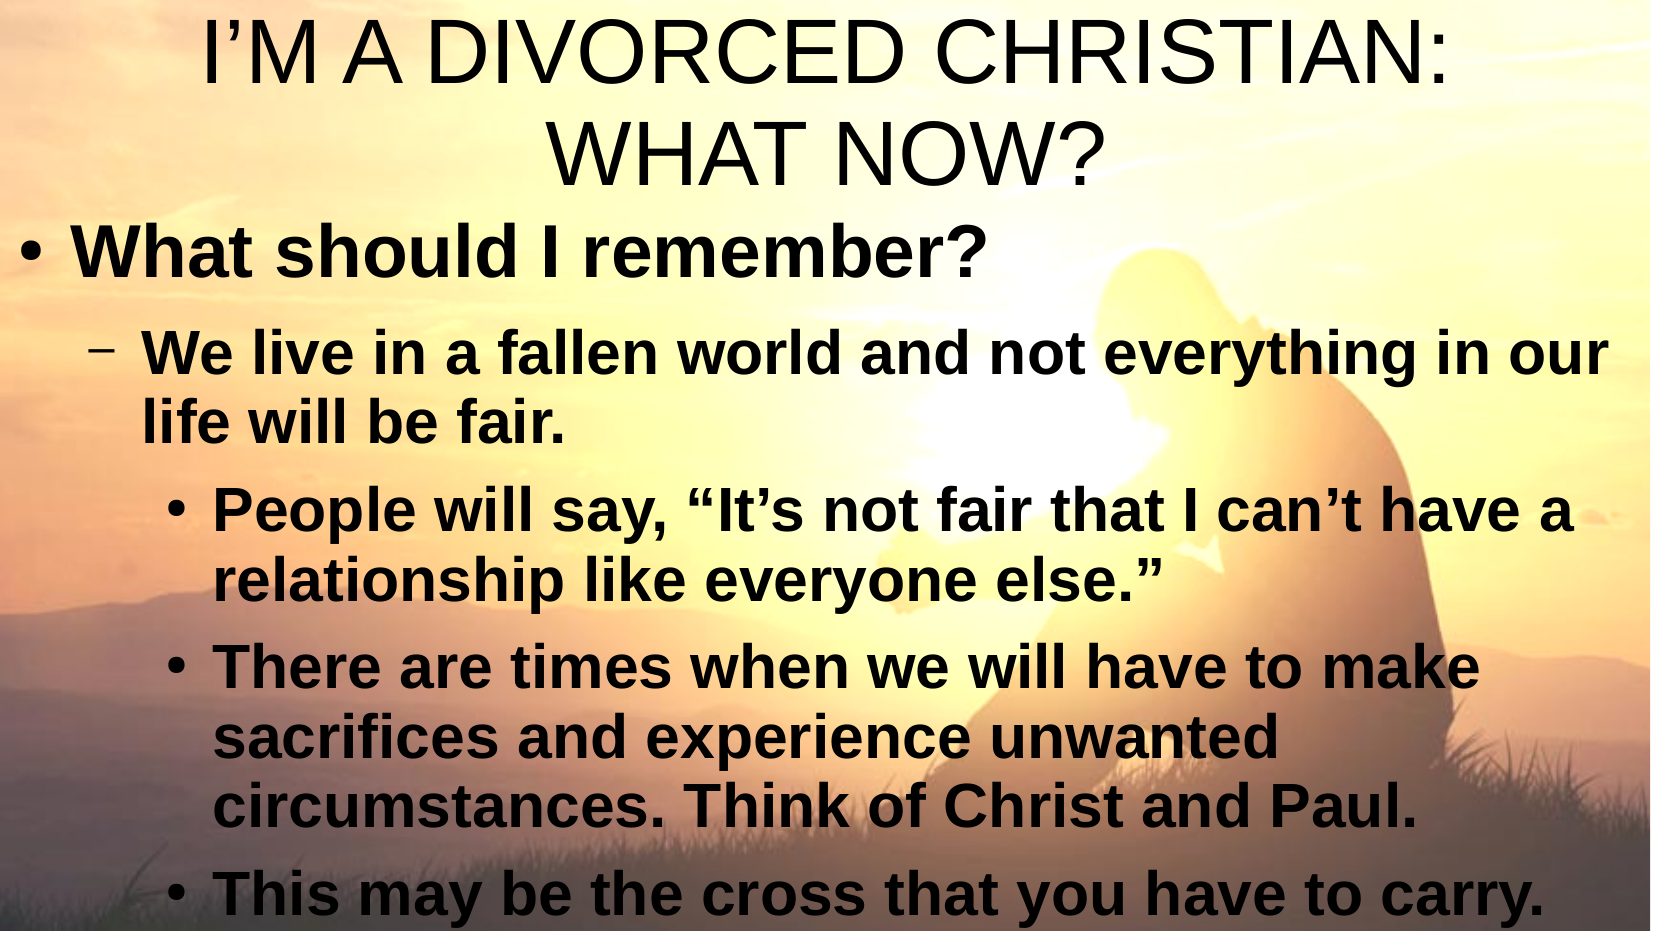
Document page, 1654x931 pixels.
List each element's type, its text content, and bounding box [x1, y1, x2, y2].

title I’M A DIVORCED CHRISTIAN: WHAT NOW? [82, 0, 1571, 206]
picture [0, 0, 1651, 210]
list What should I remember? We live in a fallen world and not everything in our life will be fair. People will say, “It’s not fair that I can’t have a relationship like everyone else.” There are times when we will have to make sacrifices and experience unwanted circumstances. Think of Christ and Paul. This may be the cross that you have to carry. [0, 210, 1651, 931]
